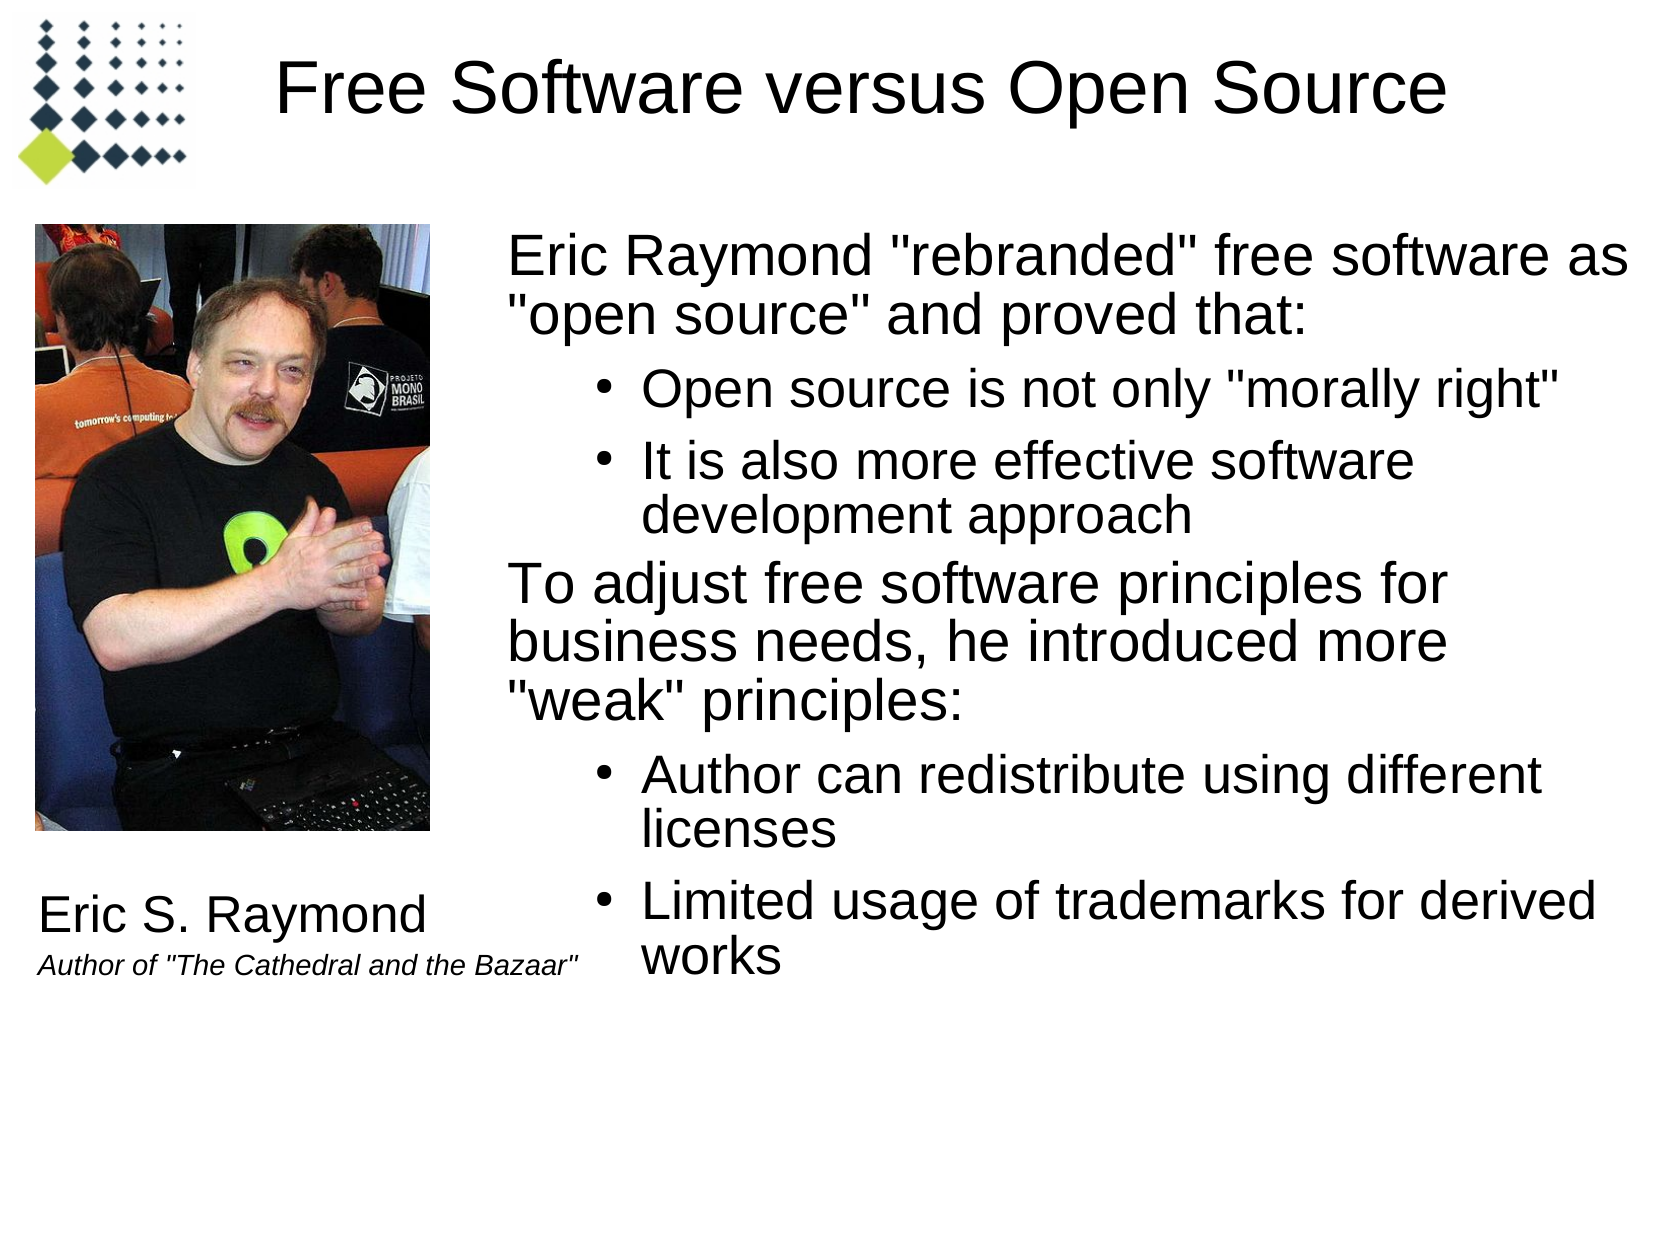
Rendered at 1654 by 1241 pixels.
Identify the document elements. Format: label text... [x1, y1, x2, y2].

list Eric Raymond "rebranded" free software as "open source" and proved that: Open source is not only "morally right" It is also more effective software development approach To adjust free software principles for business needs, he introduced more "weak" principles: Author can redistribute using different licenses Limited usage of trademarks for derived works [507, 224, 1636, 1170]
title Free Software versus Open Source [153, 48, 1571, 133]
list Eric S. Raymond Author of "The Cathedral and the Bazaar" [0, 885, 585, 1010]
picture [12, 12, 196, 189]
picture [35, 224, 430, 831]
